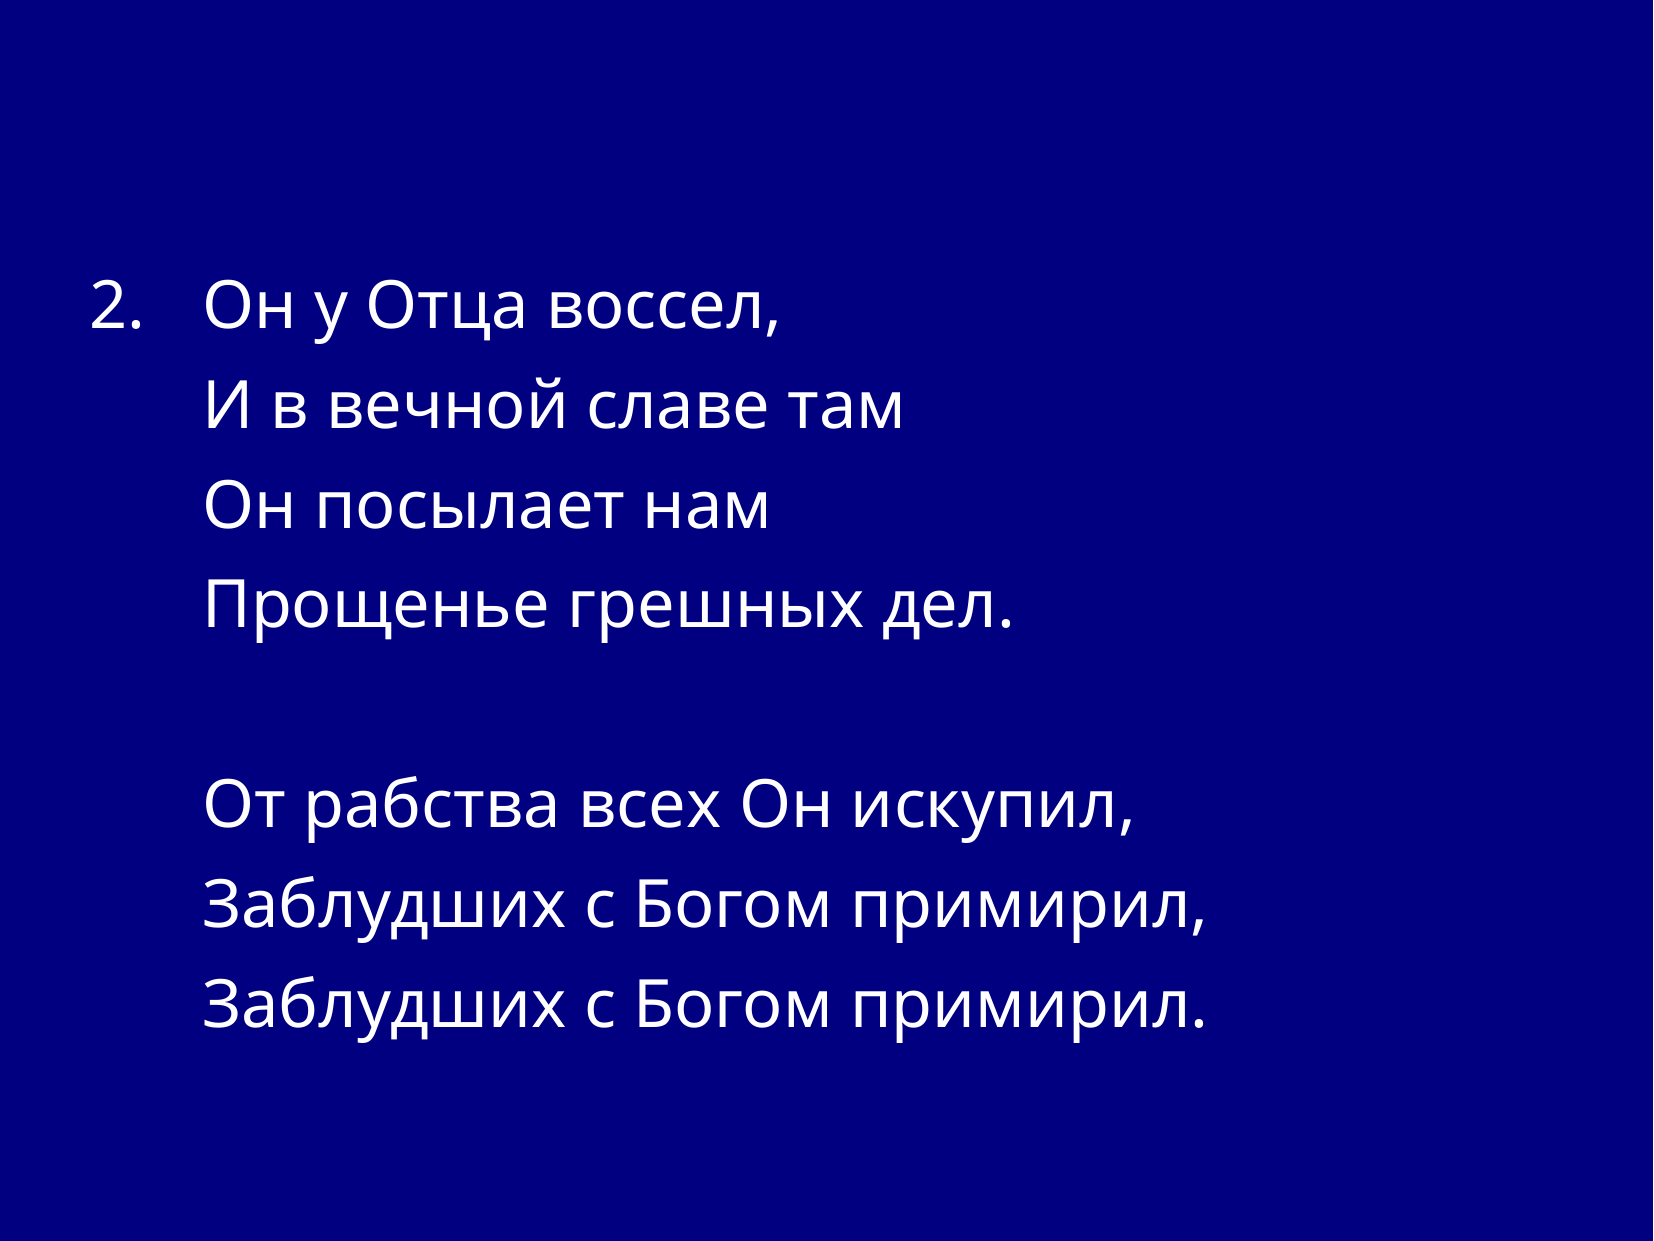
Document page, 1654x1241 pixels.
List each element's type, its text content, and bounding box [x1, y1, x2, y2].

text_box 2. Он у Отца воссел, И в вечной славе там Он посылает нам Прощенье грешных дел. От рабства всех Он искупил, Заблудших с Богом примирил, Заблудших с Богом примирил. [75, 150, 1576, 1163]
